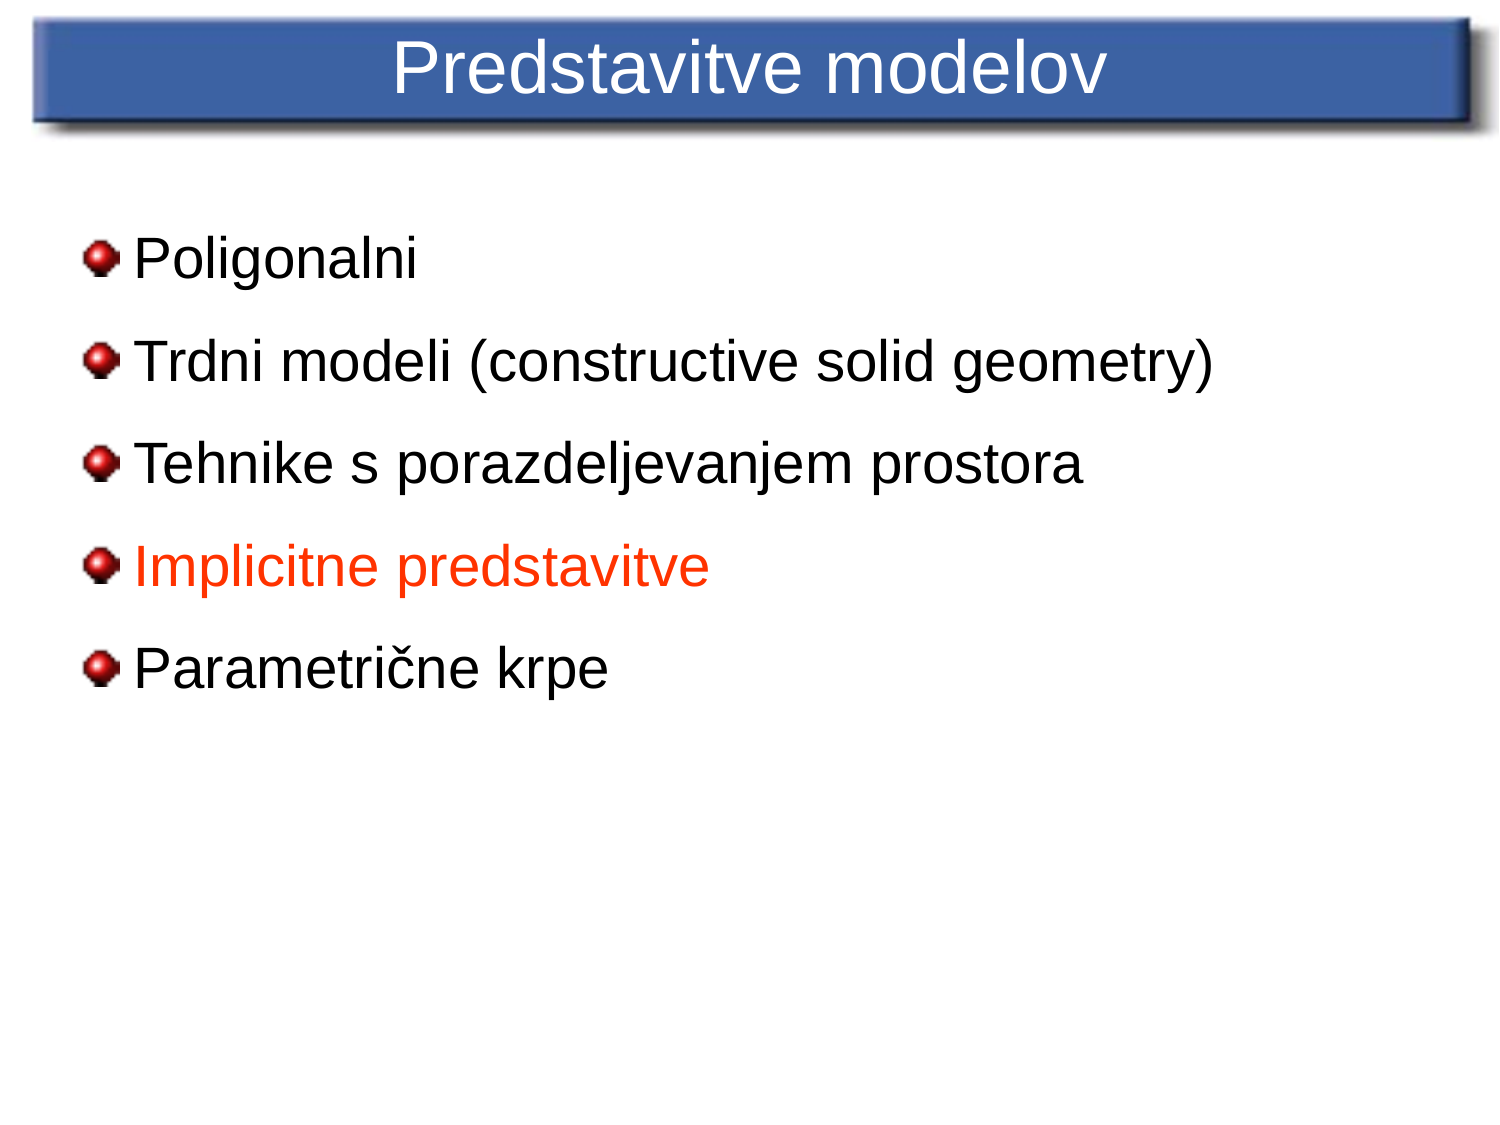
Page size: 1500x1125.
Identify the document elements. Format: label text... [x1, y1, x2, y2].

picture [31, 116, 1499, 142]
title Predstavitve modelov [0, 10, 1500, 116]
list Poligonalni Trdni modeli (constructive solid geometry) Tehnike s porazdeljevanjem prostora Implicitne predstavitve Parametrične krpe [62, 212, 1413, 955]
